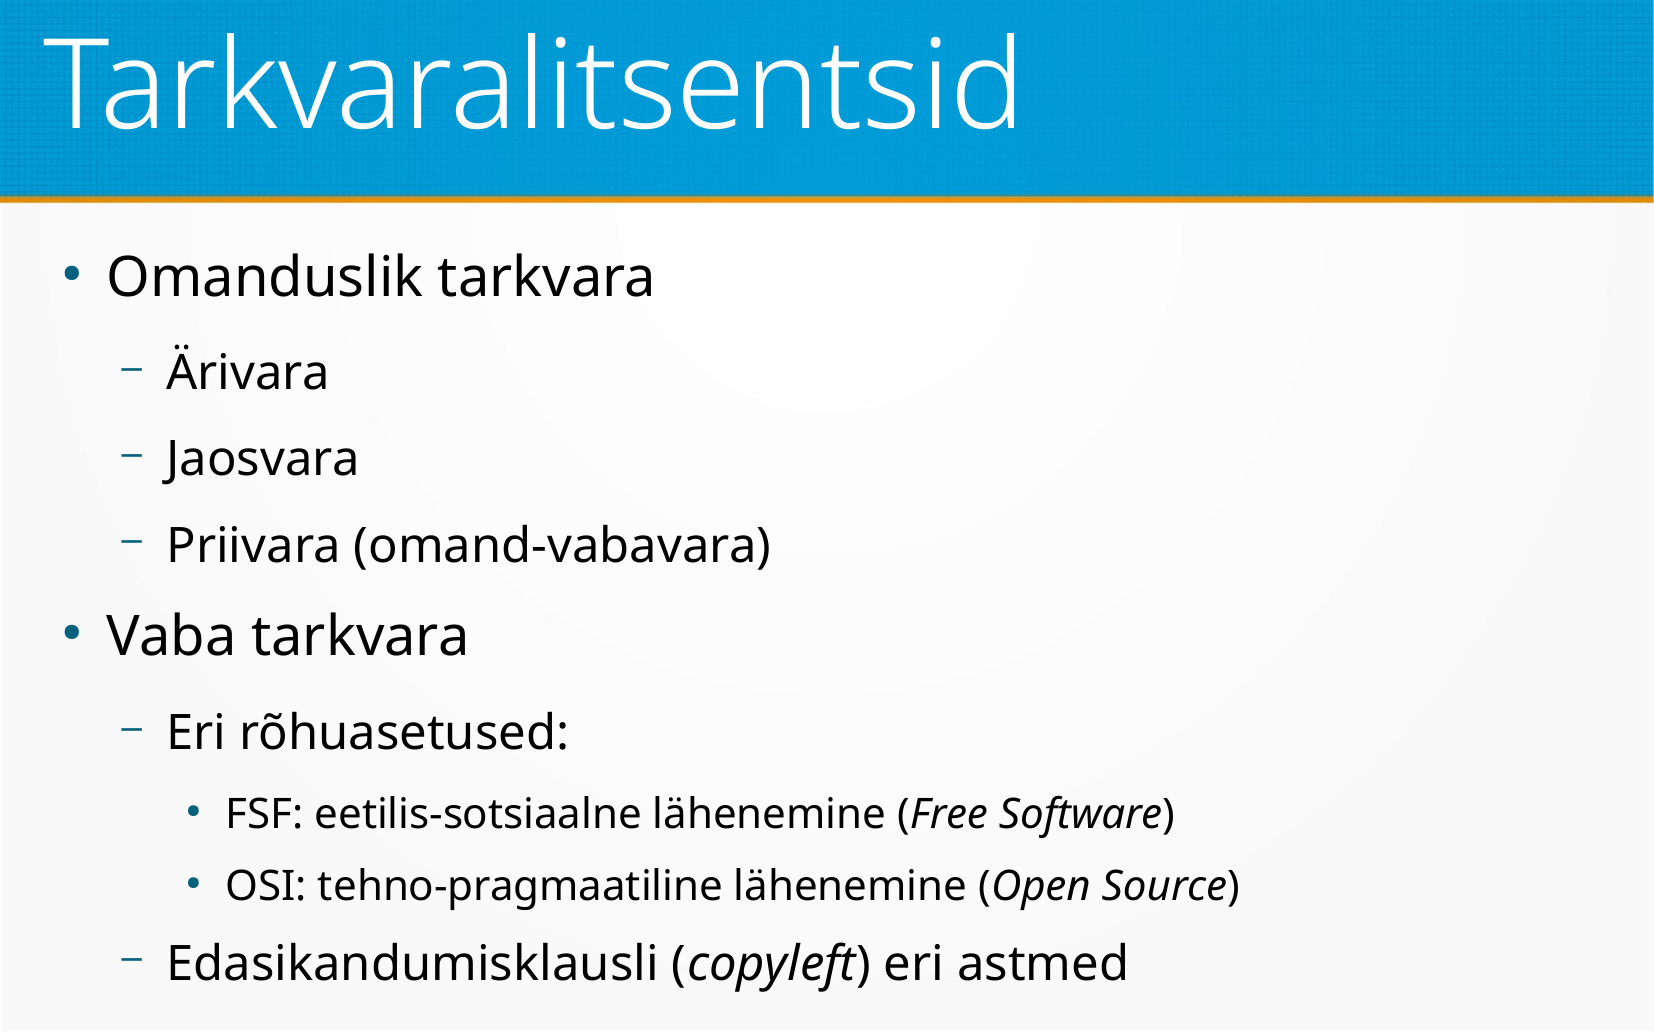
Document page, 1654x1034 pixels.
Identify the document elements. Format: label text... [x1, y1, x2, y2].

title Tarkvaralitsentsid [43, 0, 1619, 166]
list Omanduslik tarkvara Ärivara Jaosvara Priivara (omand-vabavara) Vaba tarkvara Eri rõhuasetused: FSF: eetilis-sotsiaalne lähenemine (Free Software) OSI: tehno-pragmaatiline lähenemine (Open Source) Edasikandumisklausli (copyleft) eri astmed [47, 236, 1607, 1002]
picture [0, 195, 1654, 1034]
